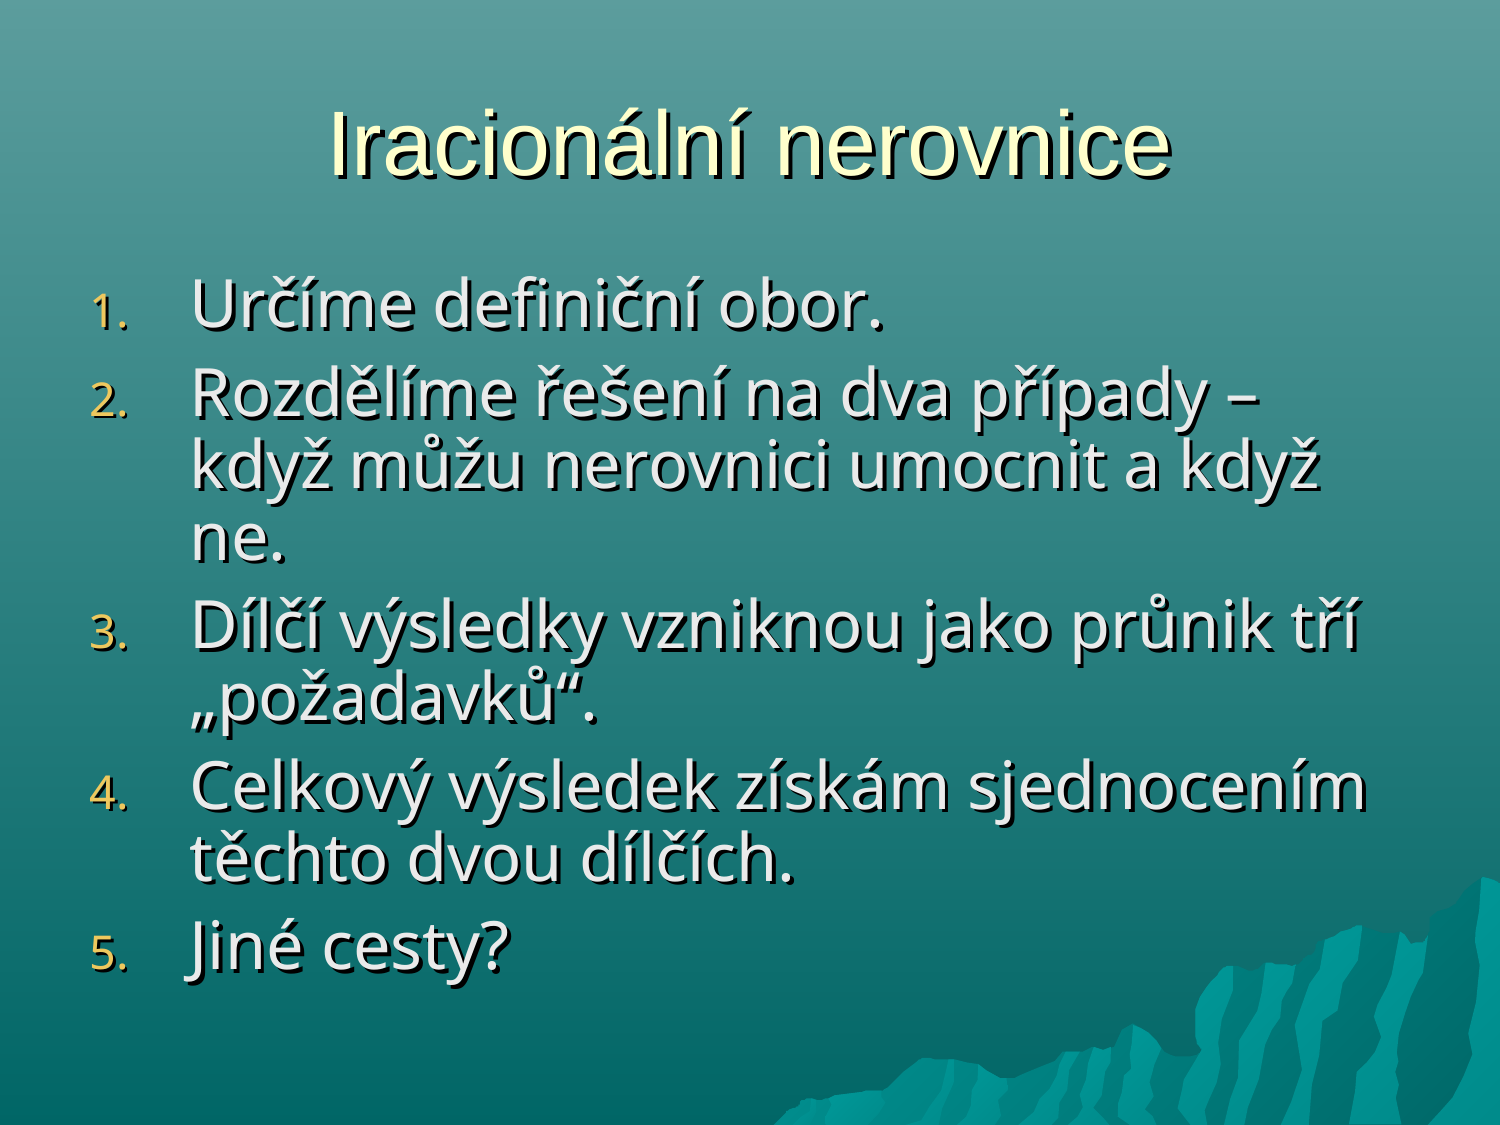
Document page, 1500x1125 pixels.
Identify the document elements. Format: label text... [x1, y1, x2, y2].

list Určíme definiční obor. Rozdělíme řešení na dva případy – když můžu nerovnici umocnit a když ne. Dílčí výsledky vzniknou jako průnik tří „požadavků“. Celkový výsledek získám sjednocením těchto dvou dílčích. Jiné cesty? [75, 262, 1426, 1006]
title Iracionální nerovnice [75, 45, 1426, 233]
